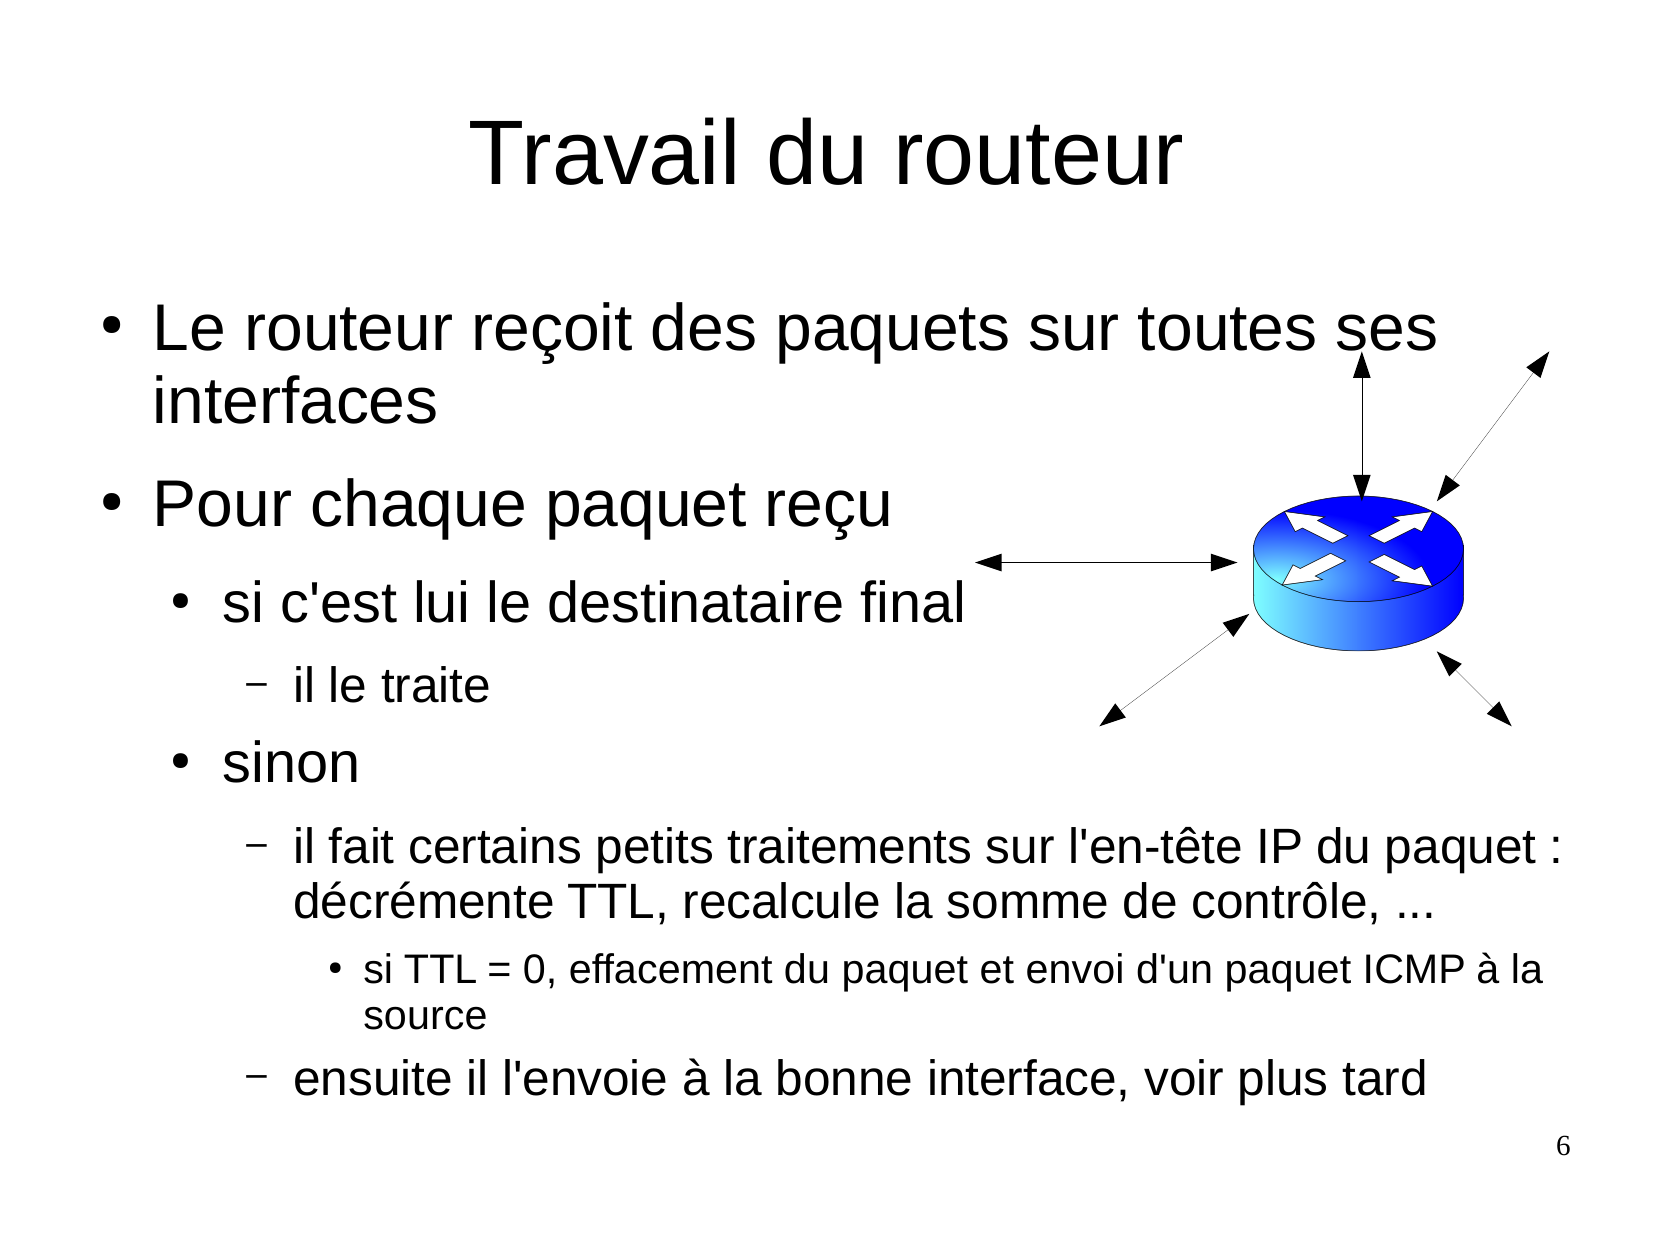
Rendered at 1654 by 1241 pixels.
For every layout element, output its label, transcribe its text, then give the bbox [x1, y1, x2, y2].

title Travail du routeur [82, 49, 1571, 257]
list Le routeur reçoit des paquets sur toutes ses interfaces Pour chaque paquet reçu si c'est lui le destinataire final il le traite sinon il fait certains petits traitements sur l'en-tête IP du paquet : décrémente TTL, recalcule la somme de contrôle, ... si TTL = 0, effacement du paquet et envoi d'un paquet ICMP à la source ensuite il l'envoie à la bonne interface, voir plus tard [82, 290, 1571, 1169]
picture [1249, 494, 1467, 652]
